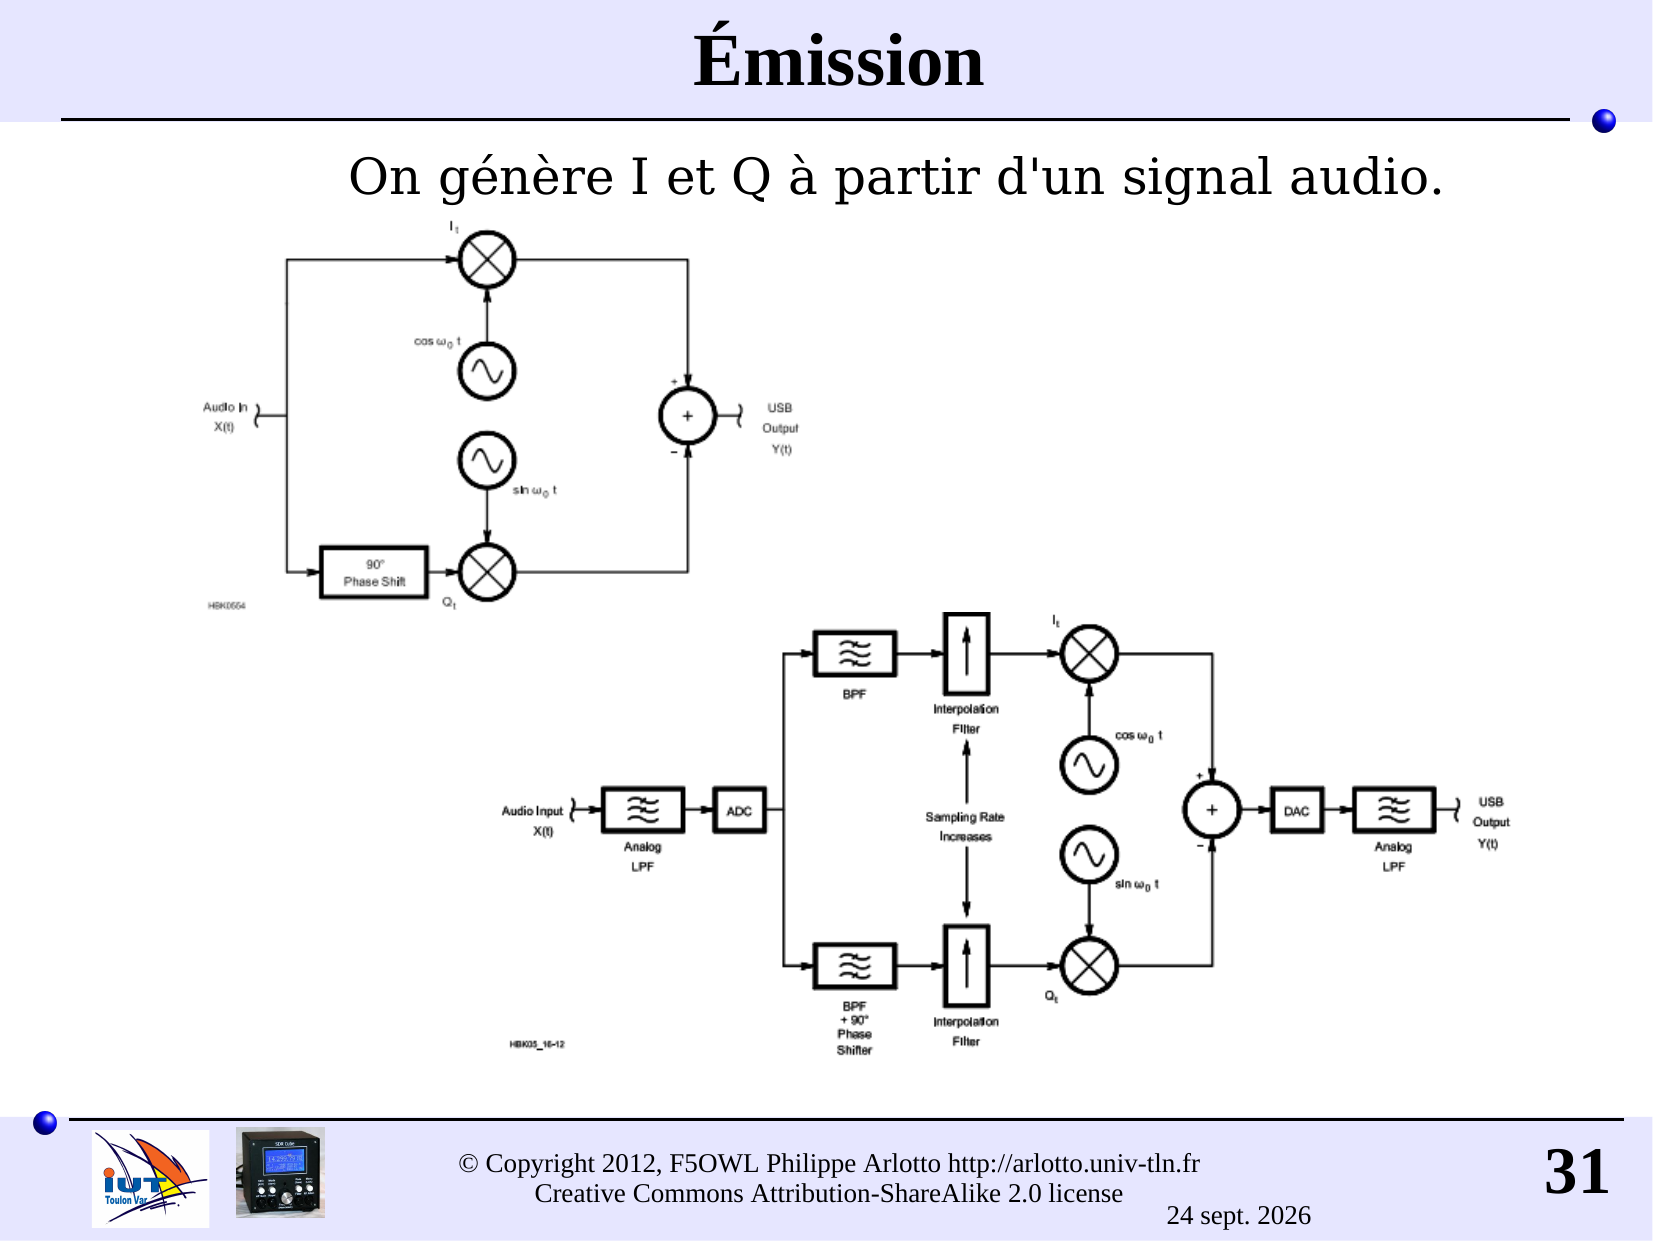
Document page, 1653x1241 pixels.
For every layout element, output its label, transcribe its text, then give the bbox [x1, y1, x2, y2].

text_box On génère I et Q à partir d'un signal audio. [348, 147, 1447, 206]
picture [177, 215, 1523, 1063]
title Émission [95, 11, 1585, 110]
picture [236, 1127, 325, 1218]
